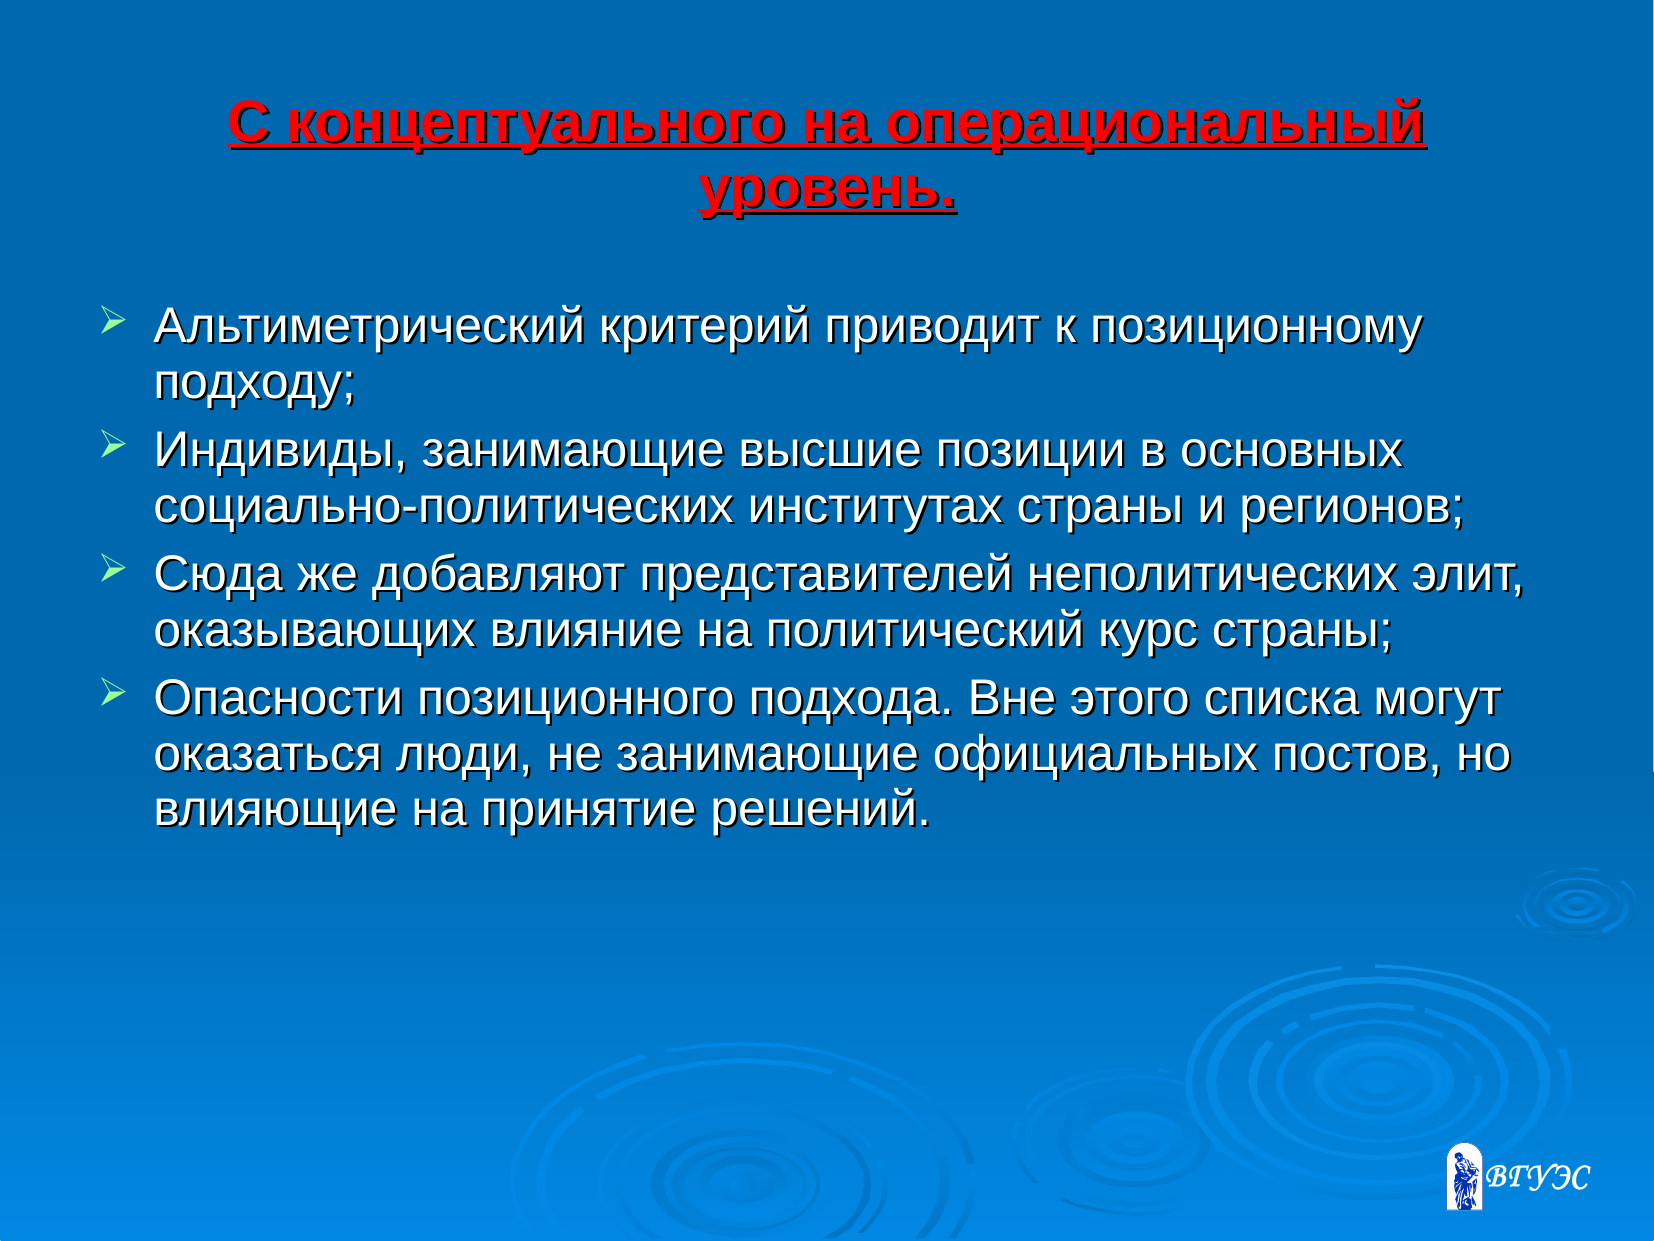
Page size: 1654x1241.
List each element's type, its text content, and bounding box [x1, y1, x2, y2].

title С концептуального на операциональный уровень. [82, 50, 1571, 257]
list Альтиметрический критерий приводит к позиционному подходу; Индивиды, занимающие высшие позиции в основных социально-политических институтах страны и регионов; Сюда же добавляют представителей неполитических элит, оказывающих влияние на политический курс страны; Опасности позиционного подхода. Вне этого списка могут оказаться люди, не занимающие официальных постов, но влияющие на принятие решений. [82, 289, 1571, 1108]
picture [1446, 1142, 1592, 1211]
